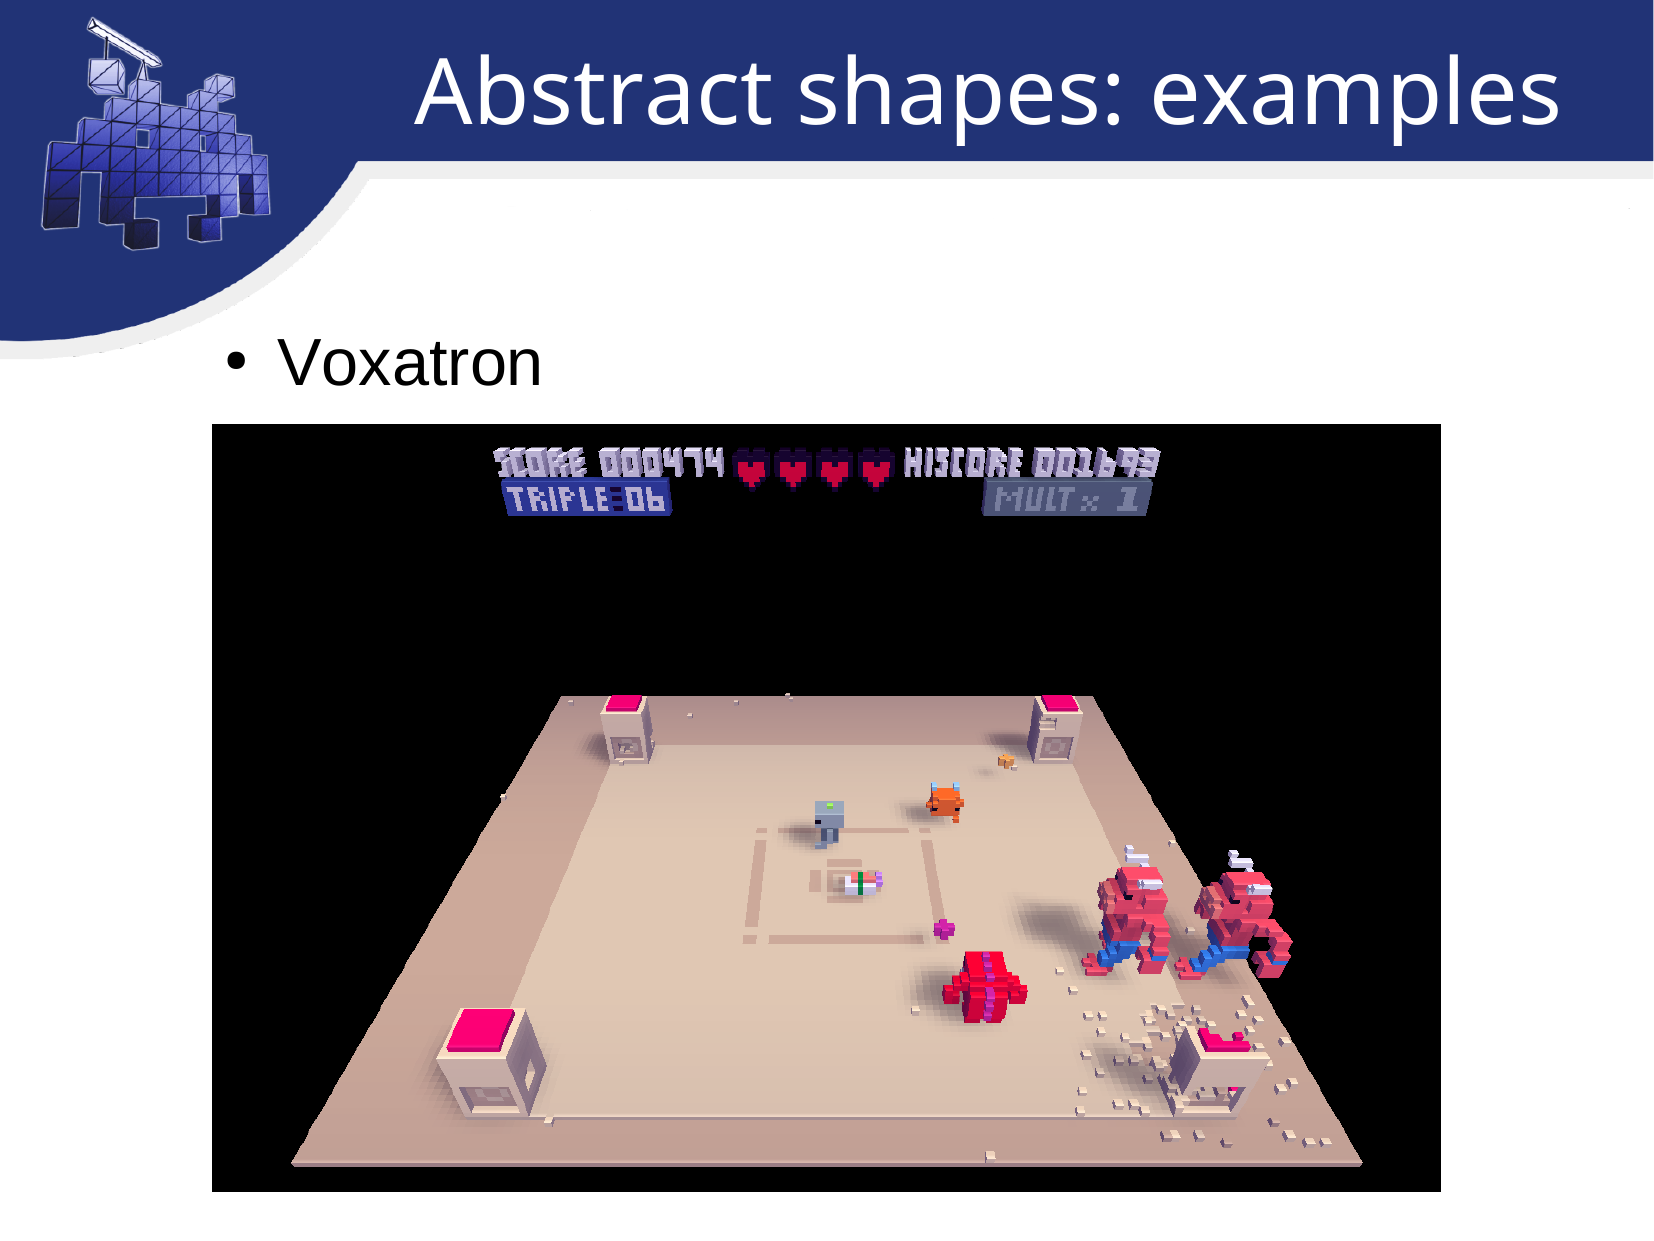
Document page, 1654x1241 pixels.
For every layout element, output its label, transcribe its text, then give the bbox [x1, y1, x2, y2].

picture [212, 424, 1441, 1192]
title Abstract shapes: examples [354, 35, 1625, 142]
picture [0, 0, 1654, 443]
list Voxatron [206, 324, 1595, 1078]
